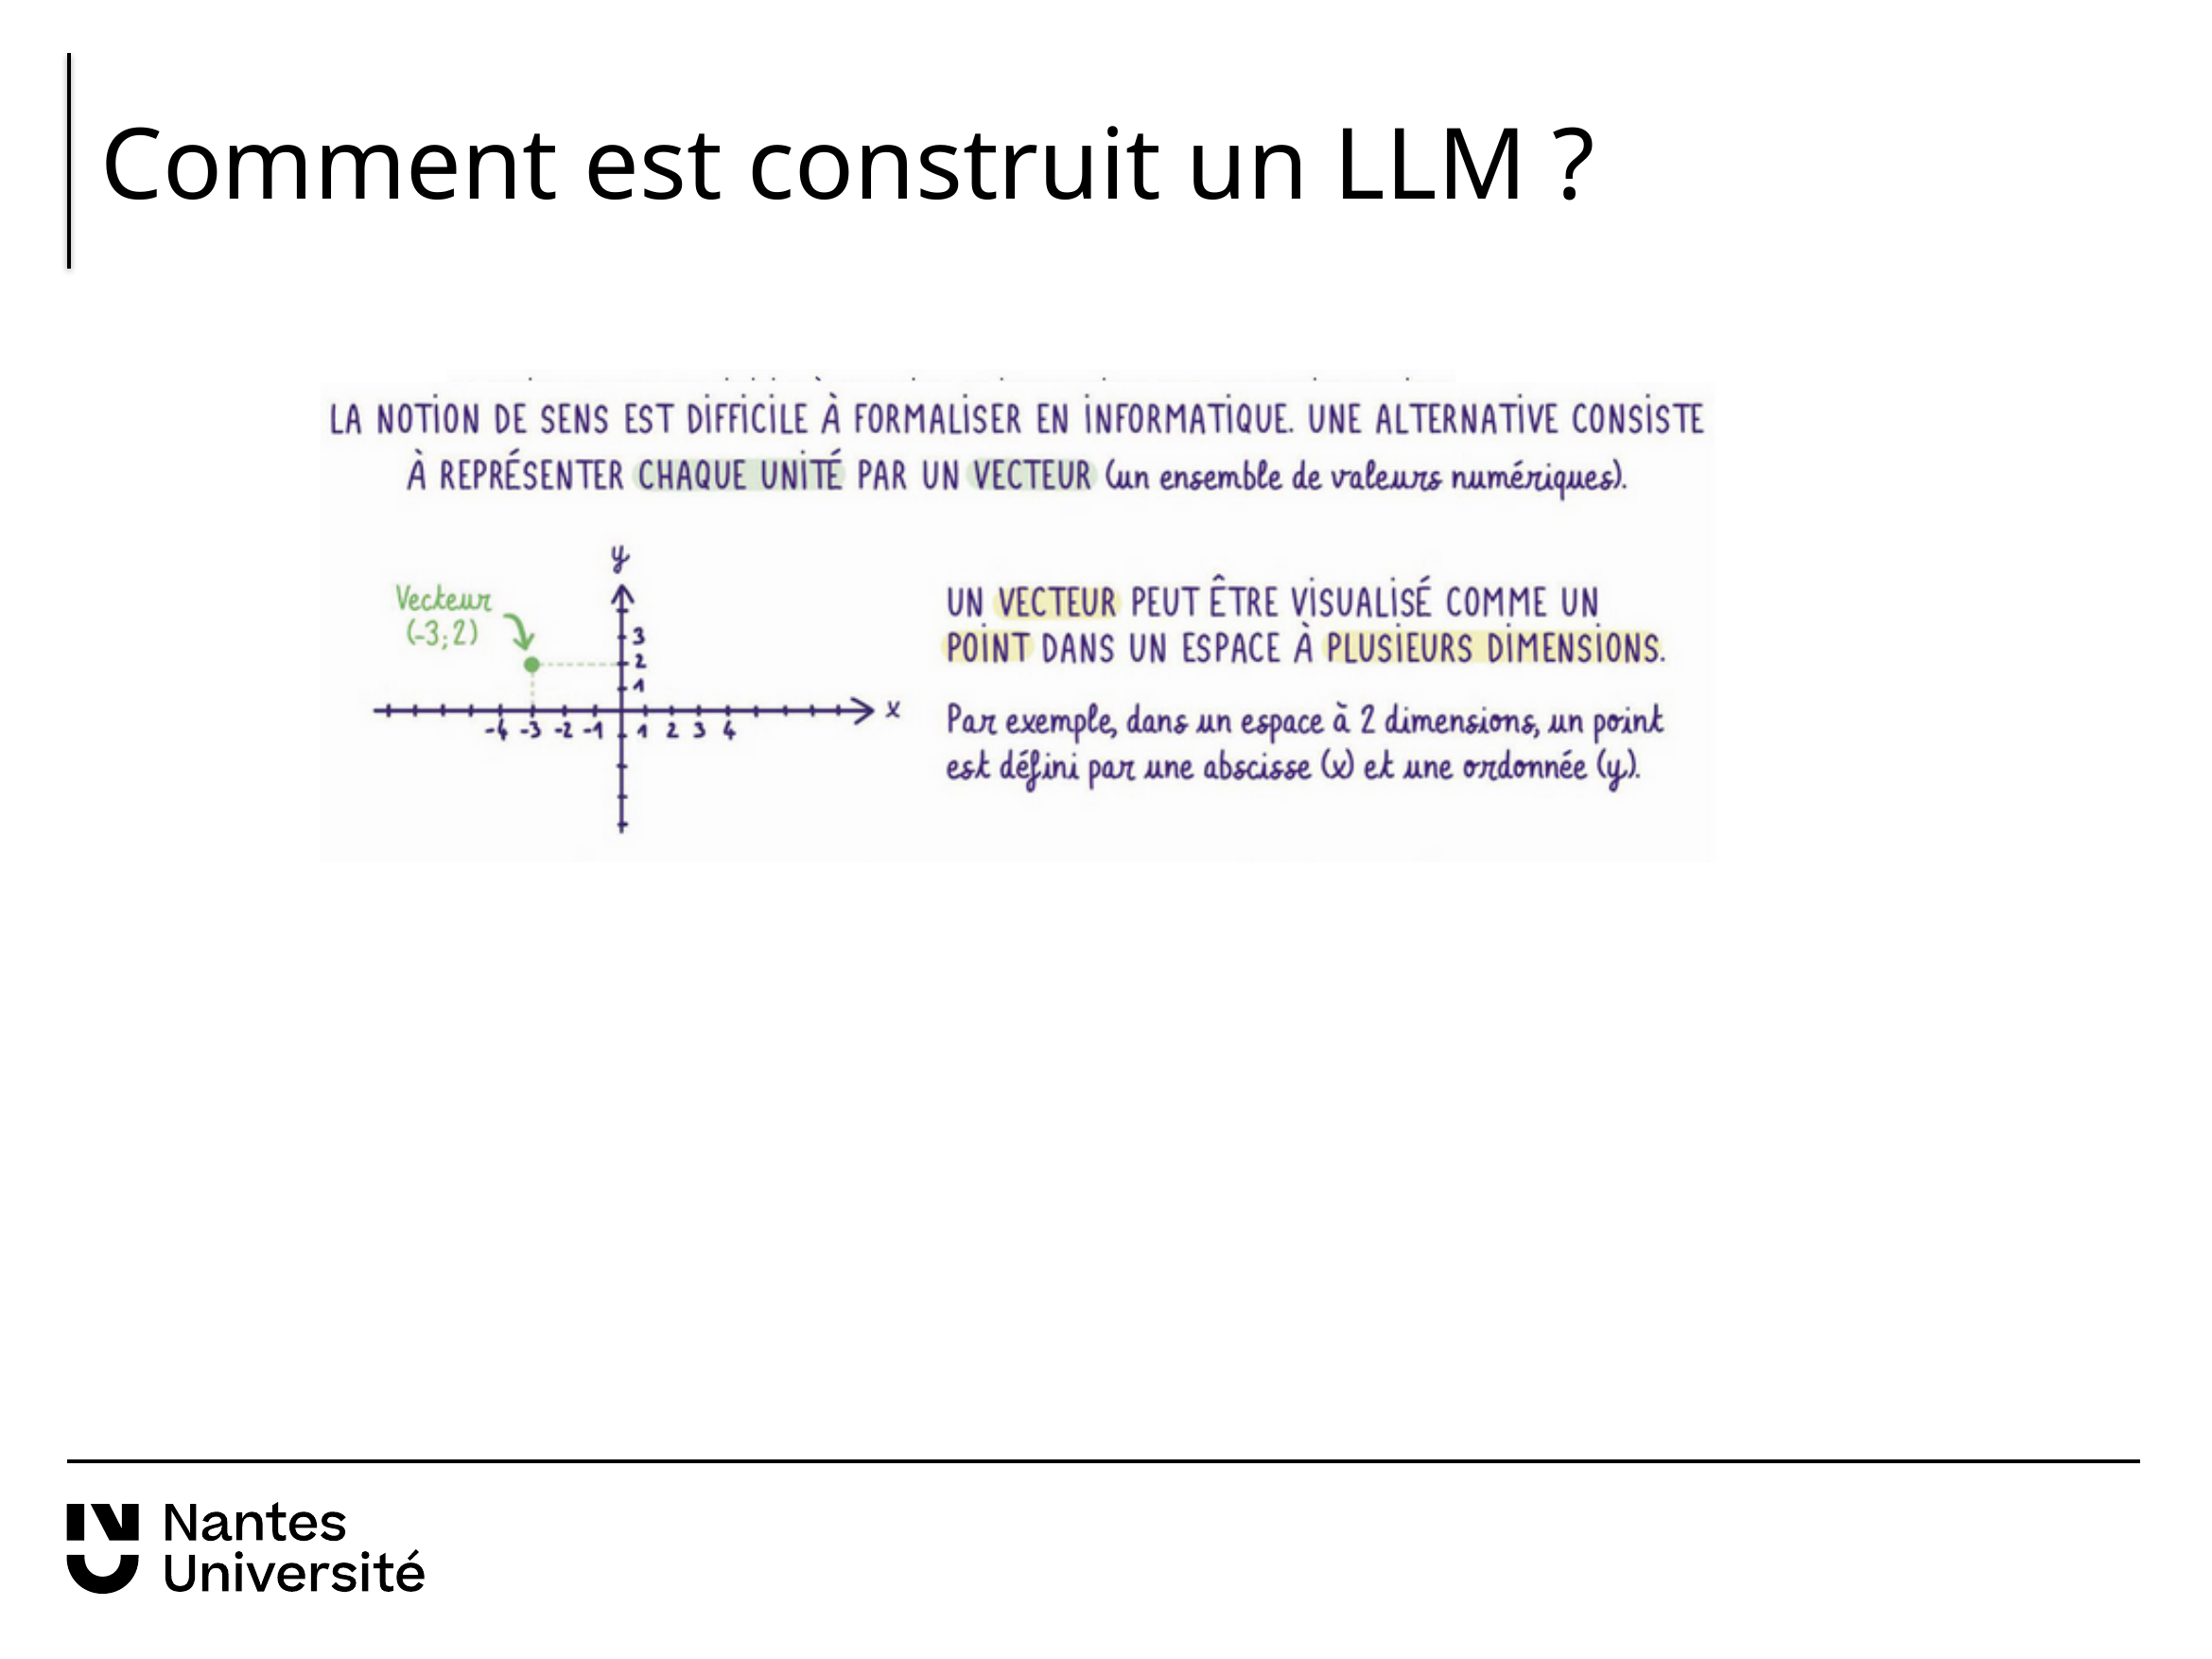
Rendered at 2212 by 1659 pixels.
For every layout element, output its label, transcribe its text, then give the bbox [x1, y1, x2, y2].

title Comment est construit un LLM ? [100, 92, 2023, 229]
picture [248, 369, 1784, 864]
